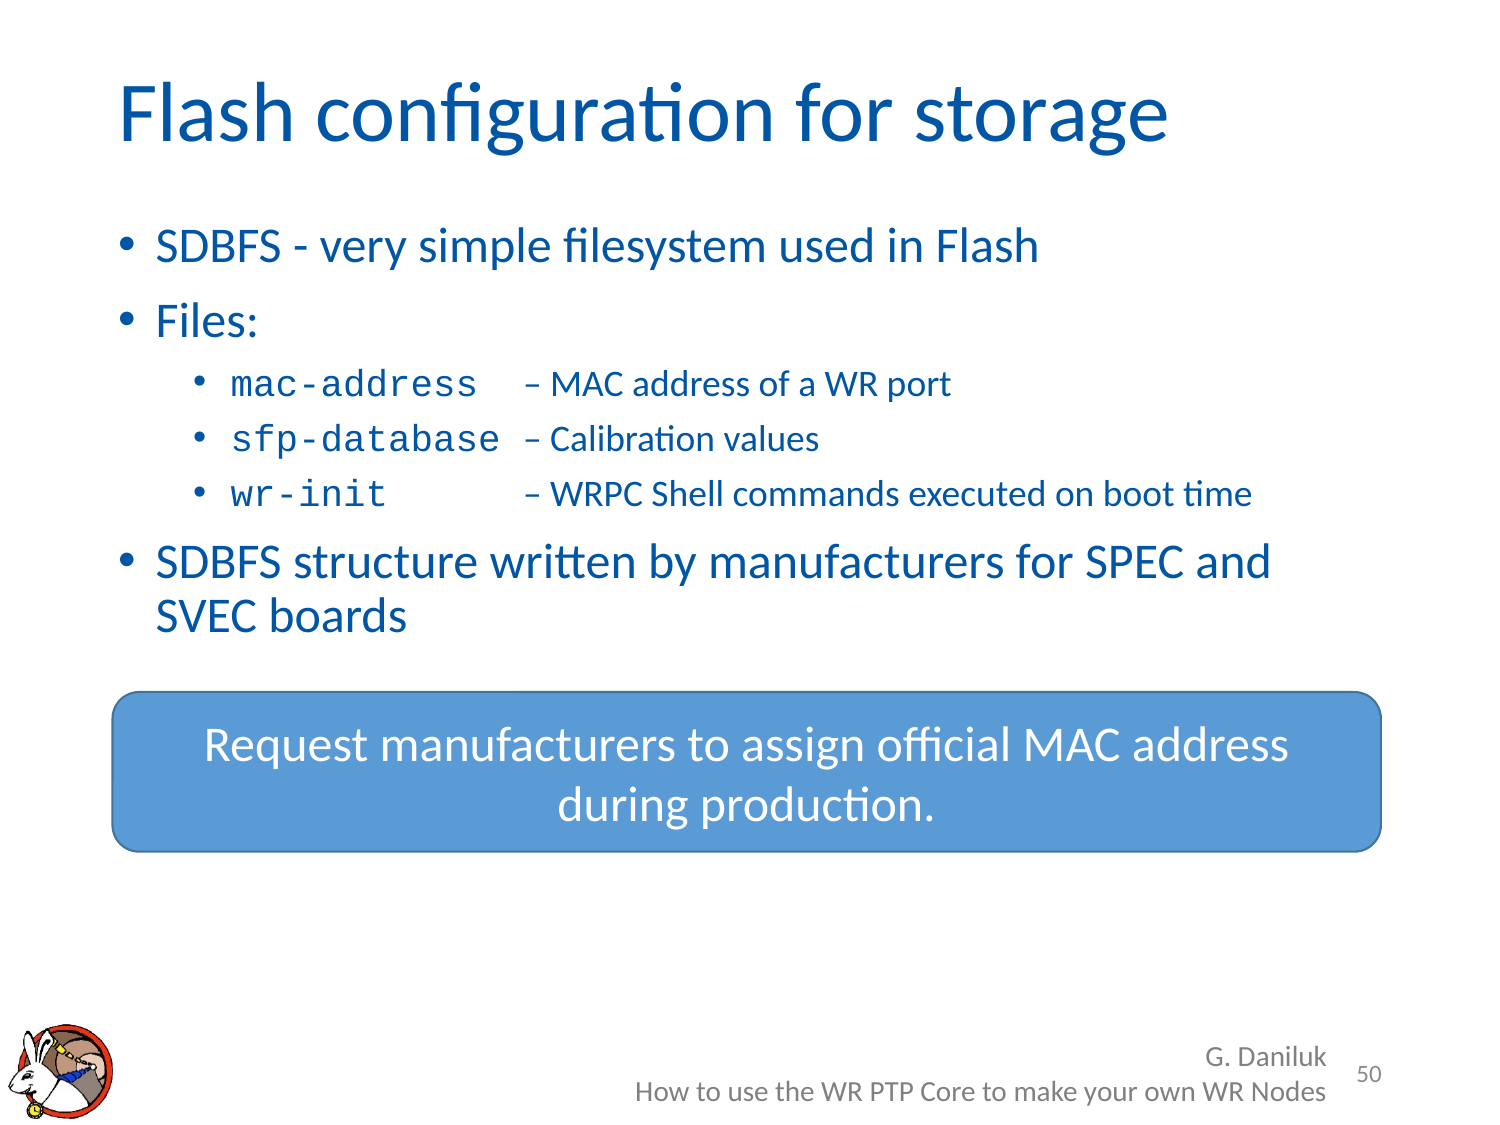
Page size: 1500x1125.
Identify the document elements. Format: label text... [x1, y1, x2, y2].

title Flash configuration for storage [103, 59, 1397, 169]
slide_number <number> [1342, 1042, 1397, 1103]
list SDBFS - very simple filesystem used in Flash Files: mac-address – MAC address of a WR port sfp-database – Calibration values wr-init – WRPC Shell commands executed on boot time SDBFS structure written by manufacturers for SPEC and SVEC boards [103, 211, 1397, 1014]
picture [7, 1024, 113, 1121]
text_box Request manufacturers to assign official MAC address during production. [112, 691, 1381, 852]
text_box G. Daniluk How to use the WR PTP Core to make your own WR Nodes [112, 1029, 1342, 1115]
